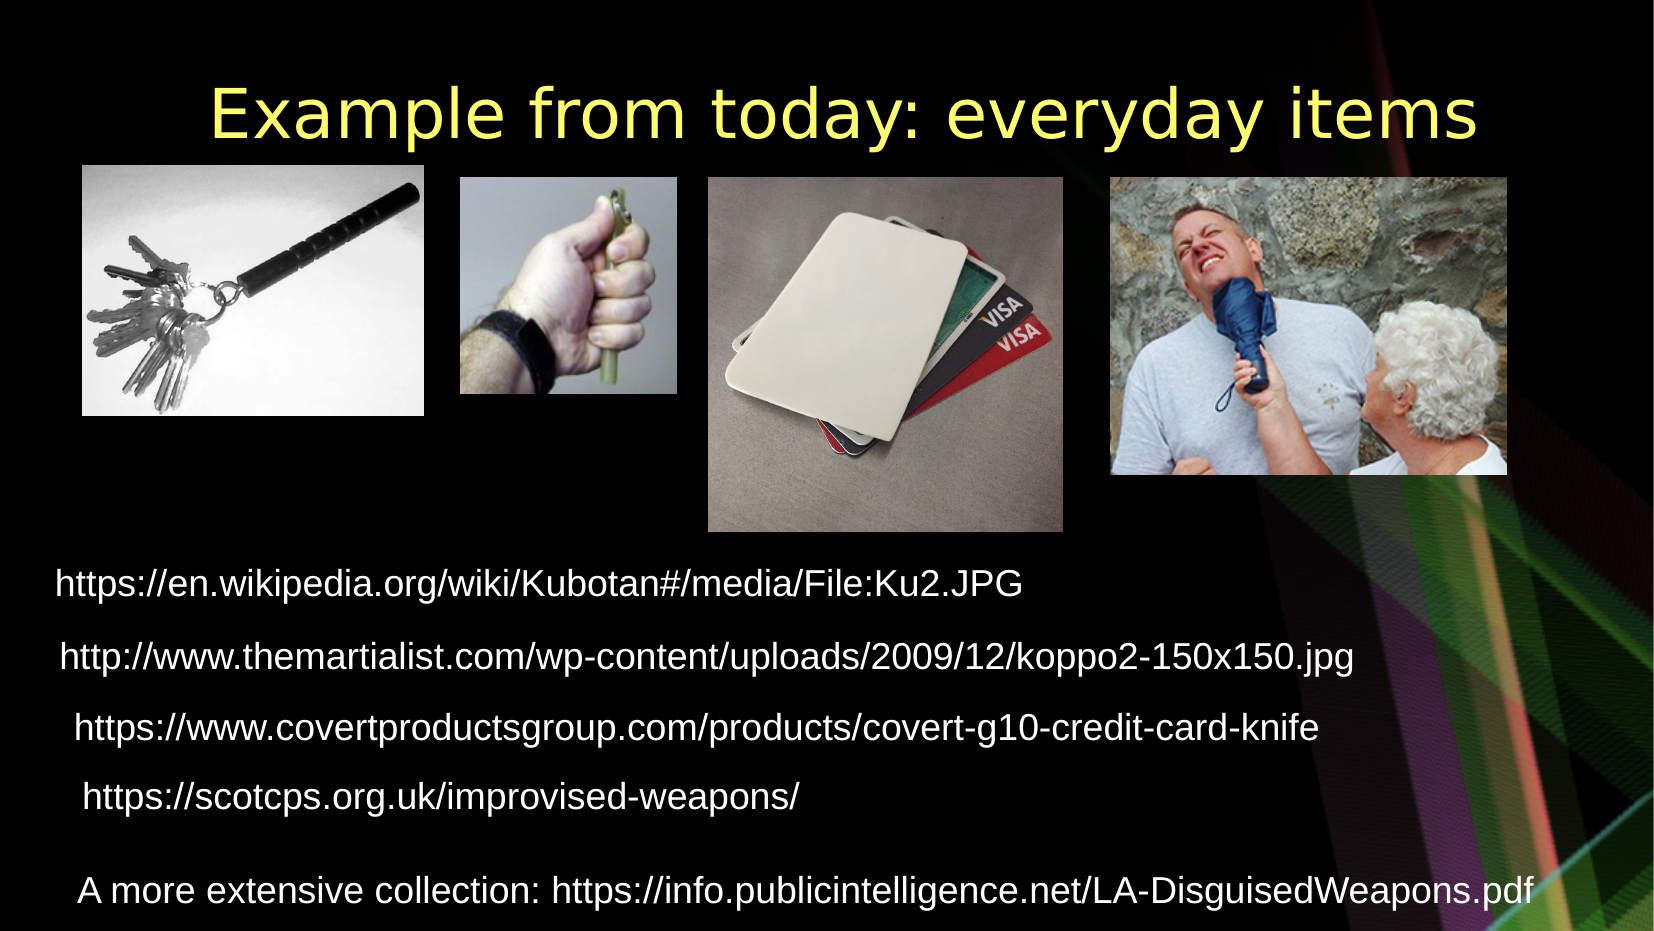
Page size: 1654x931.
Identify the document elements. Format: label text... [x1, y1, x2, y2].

text_box http://www.themartialist.com/wp-content/uploads/2009/12/koppo2-150x150.jpg [44, 628, 1371, 686]
text_box A more extensive collection: https://info.publicintelligence.net/LA-DisguisedWeapons.pdf [62, 862, 1630, 931]
text_box https://scotcps.org.uk/improvised-weapons/ [67, 767, 815, 825]
title Example from today: everyday items [82, 37, 1607, 193]
text_box https://en.wikipedia.org/wiki/Kubotan#/media/File:Ku2.JPG [40, 555, 1040, 612]
text_box https://www.covertproductsgroup.com/products/covert-g10-credit-card-knife [59, 699, 1336, 756]
picture [0, 0, 1654, 931]
